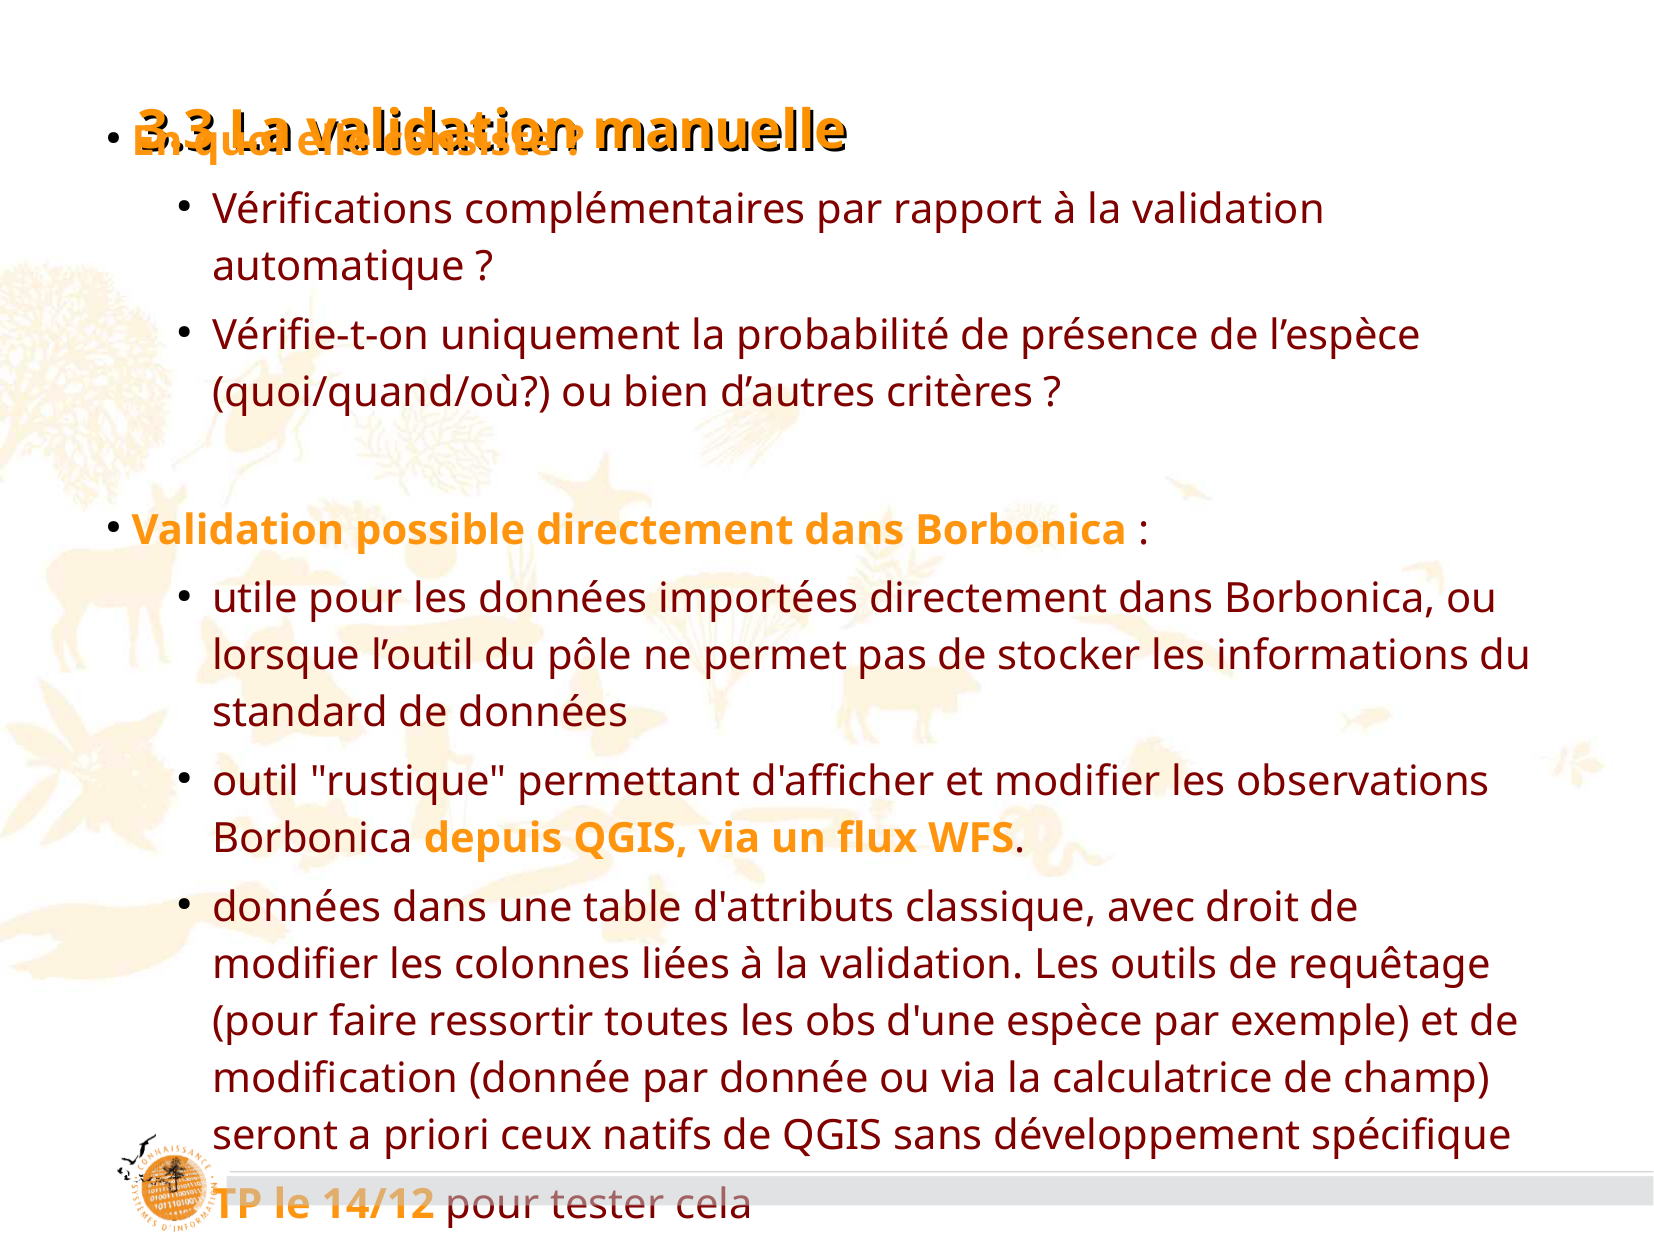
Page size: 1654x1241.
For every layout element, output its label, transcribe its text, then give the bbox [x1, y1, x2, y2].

subtitle En quoi elle consiste ? Vérifications complémentaires par rapport à la validation automatique ? Vérifie-t-on uniquement la probabilité de présence de l’espèce (quoi/quand/où?) ou bien d’autres critères ? Validation possible directement dans Borbonica : utile pour les données importées directement dans Borbonica, ou lorsque l’outil du pôle ne permet pas de stocker les informations du standard de données outil "rustique" permettant d'afficher et modifier les observations Borbonica depuis QGIS, via un flux WFS. données dans une table d'attributs classique, avec droit de modifier les colonnes liées à la validation. Les outils de requêtage (pour faire ressortir toutes les obs d'une espèce par exemple) et de modification (donnée par donnée ou via la calculatrice de champ) seront a priori ceux natifs de QGIS sans développement spécifique TP le 14/12 pour tester cela [106, 267, 1536, 1074]
picture [0, 0, 1654, 1241]
title 3.3 La validation manuelle [118, 49, 1607, 207]
